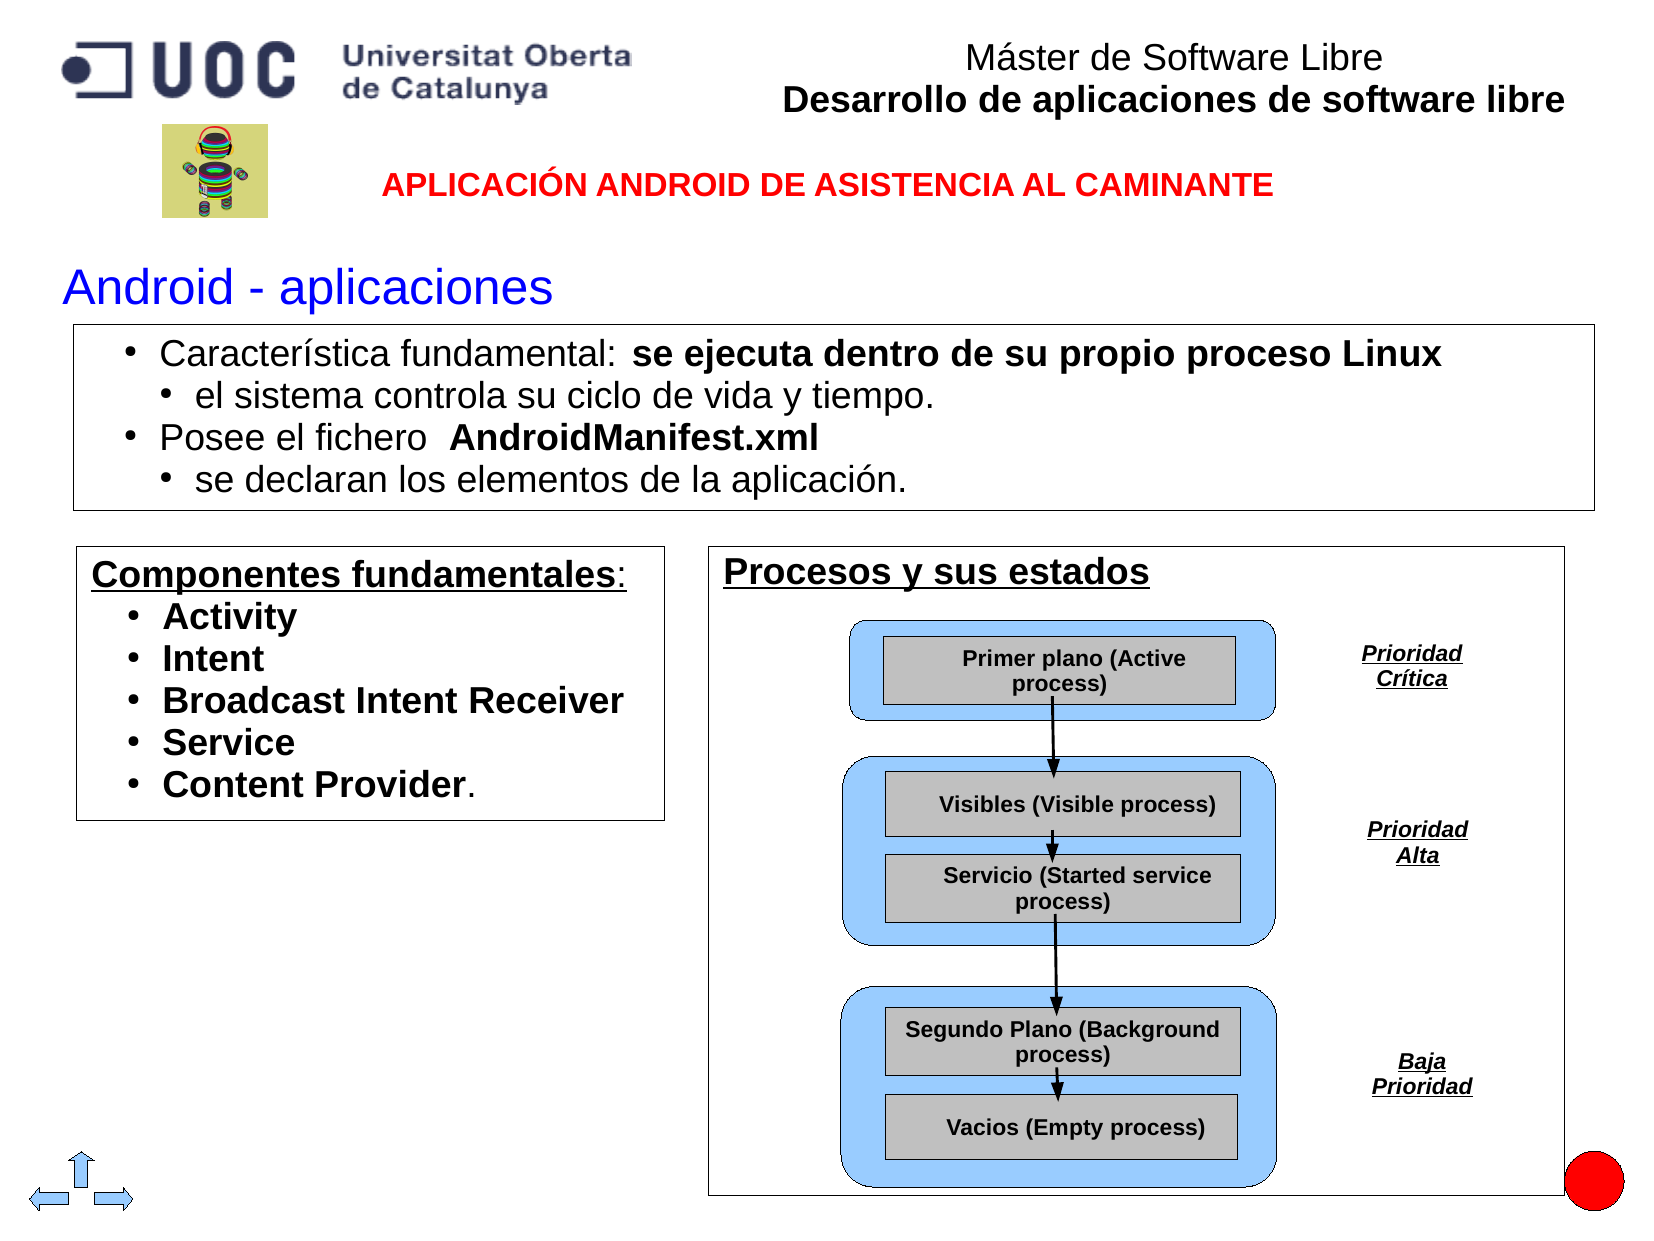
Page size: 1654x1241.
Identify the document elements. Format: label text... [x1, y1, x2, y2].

text_box Prioridad Alta [1334, 808, 1502, 877]
text_box Servicio (Started service process) [885, 854, 1241, 923]
text_box Máster de Software Libre Desarrollo de aplicaciones de software libre [754, 29, 1595, 130]
text_box Prioridad Crítica [1328, 632, 1496, 700]
text_box Baja Prioridad [1338, 1040, 1506, 1108]
text_box Segundo Plano (Background process) [885, 1007, 1241, 1076]
text_box Primer plano (Active process) [883, 636, 1236, 705]
text_box Característica fundamental: se ejecuta dentro de su propio proceso Linux el sistema controla su ciclo de vida y tiempo. Posee el fichero AndroidManifest.xml se declaran los elementos de la aplicación. [73, 324, 1595, 511]
text_box Vacios (Empty process) [885, 1094, 1238, 1160]
text_box Visibles (Visible process) [885, 771, 1241, 837]
text_box [94, 1187, 133, 1211]
list Android - aplicaciones [62, 249, 606, 325]
text_box Componentes fundamentales: Activity Intent Broadcast Intent Receiver Service Content Provider. [76, 546, 665, 821]
text_box [708, 546, 1625, 1211]
text_box [68, 1151, 95, 1188]
text_box [29, 1187, 69, 1211]
picture [61, 41, 632, 105]
picture [162, 124, 268, 218]
text_box APLICACIÓN ANDROID DE ASISTENCIA AL CAMINANTE [105, 149, 1552, 222]
